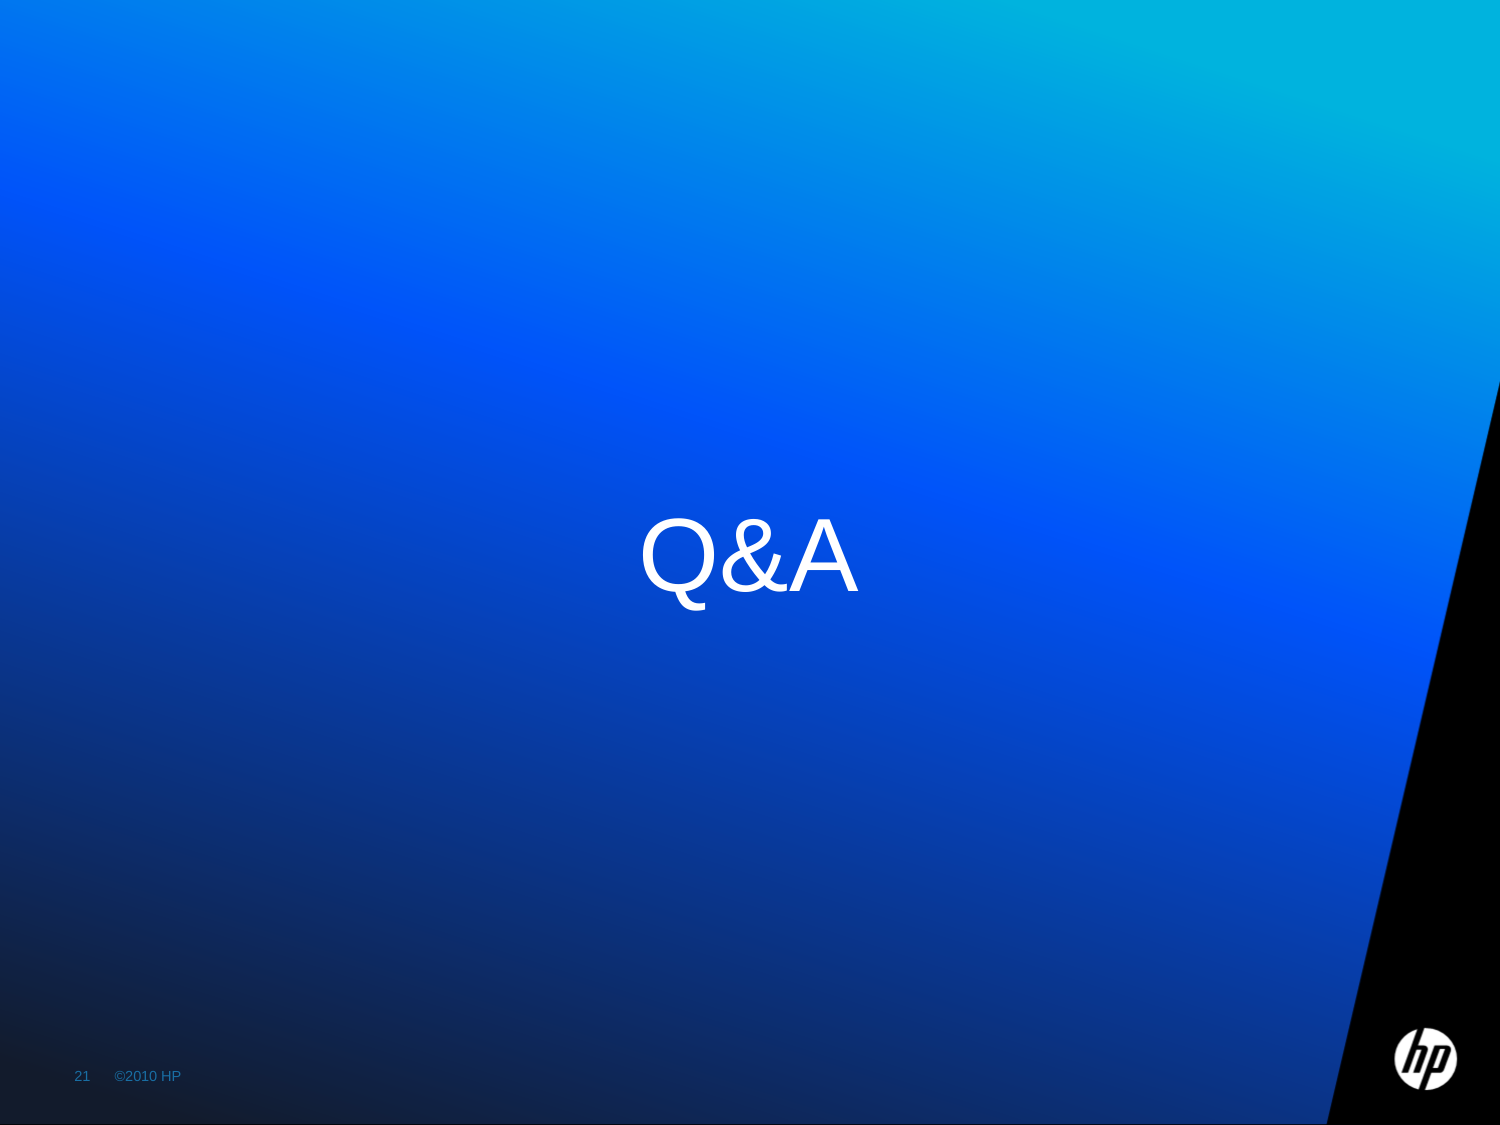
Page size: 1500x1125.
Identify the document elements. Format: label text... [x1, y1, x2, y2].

picture [0, 0, 1500, 1125]
text_box Q&A [164, 448, 1334, 674]
